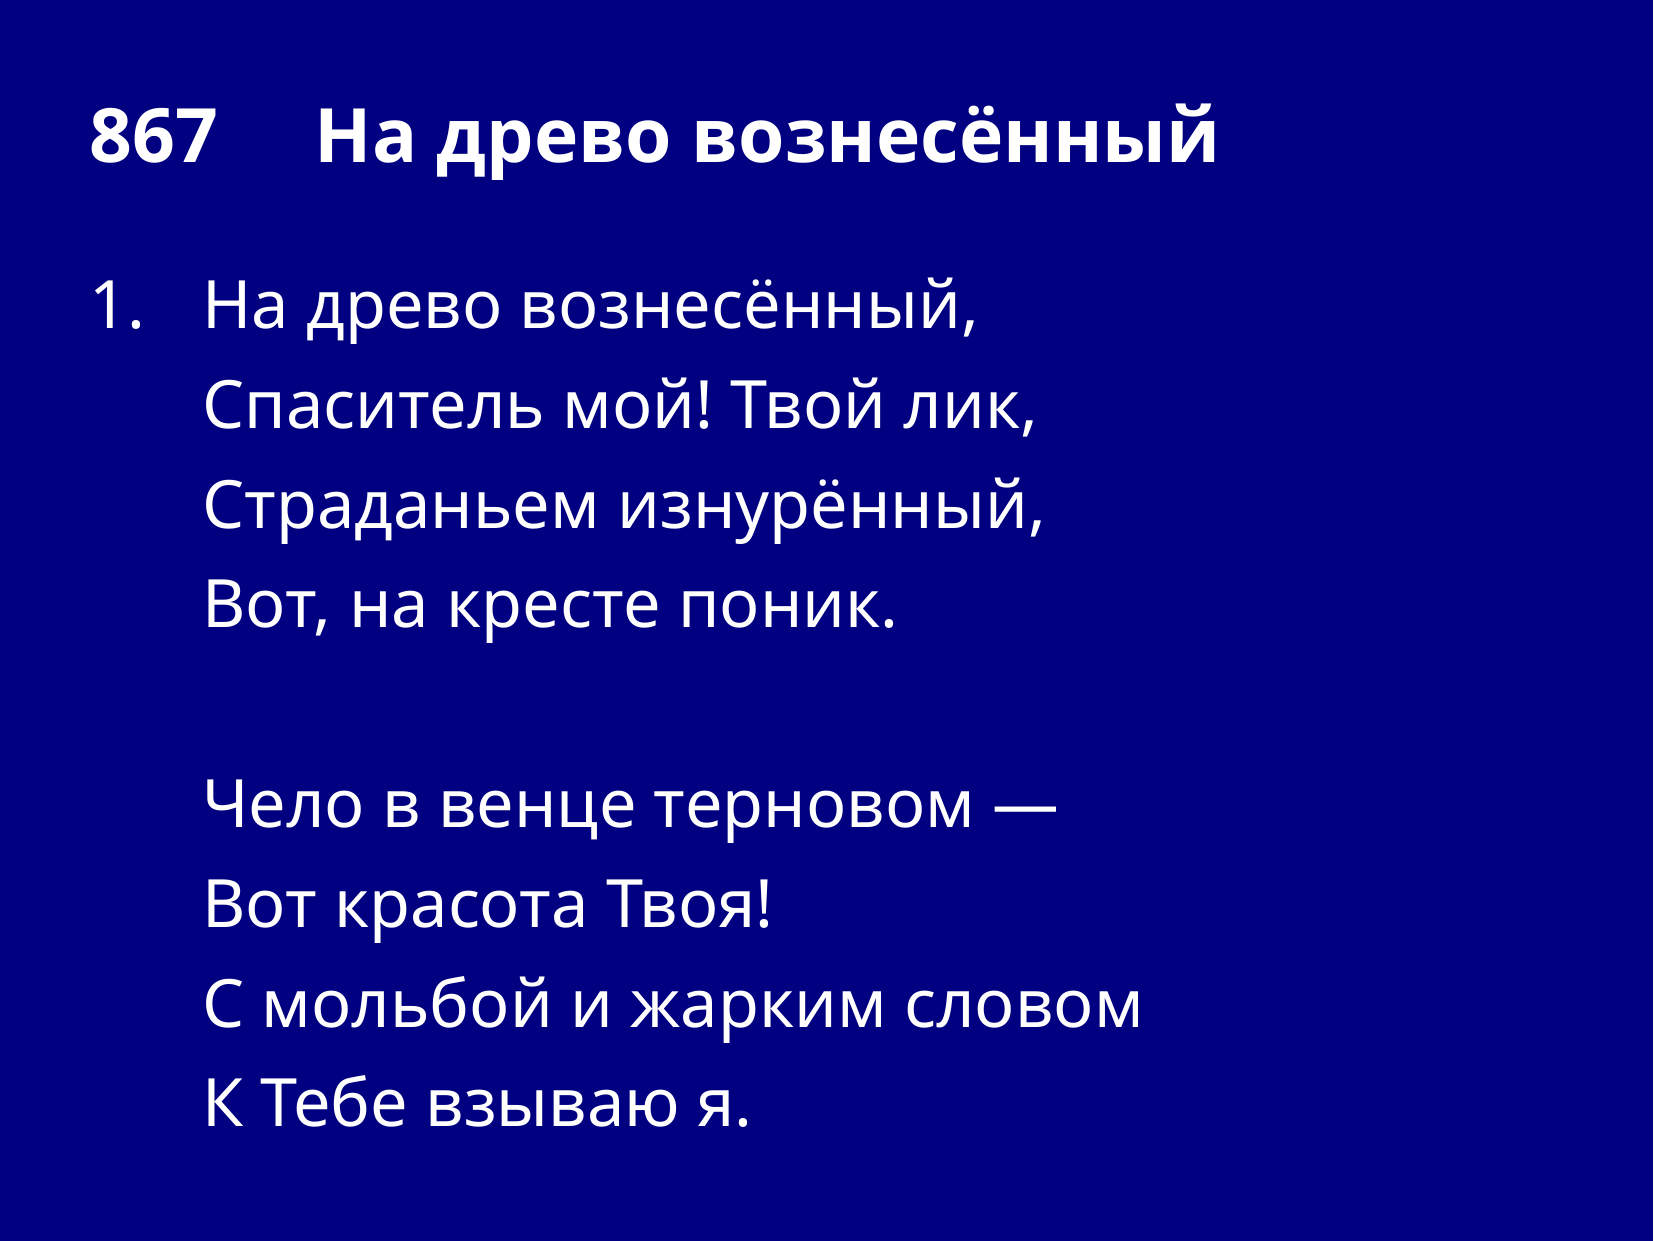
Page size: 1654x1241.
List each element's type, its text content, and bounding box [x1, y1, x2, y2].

text_box 867 На древо вознесённый [75, 75, 1576, 188]
text_box 1. На древо вознесённый, Спаситель мой! Твой лик, Страданьем изнурённый, Вот, на кресте поник. Чело в венце терновом — Вот красота Твоя! С мольбой и жарким словом К Тебе взываю я. [75, 188, 1576, 1163]
